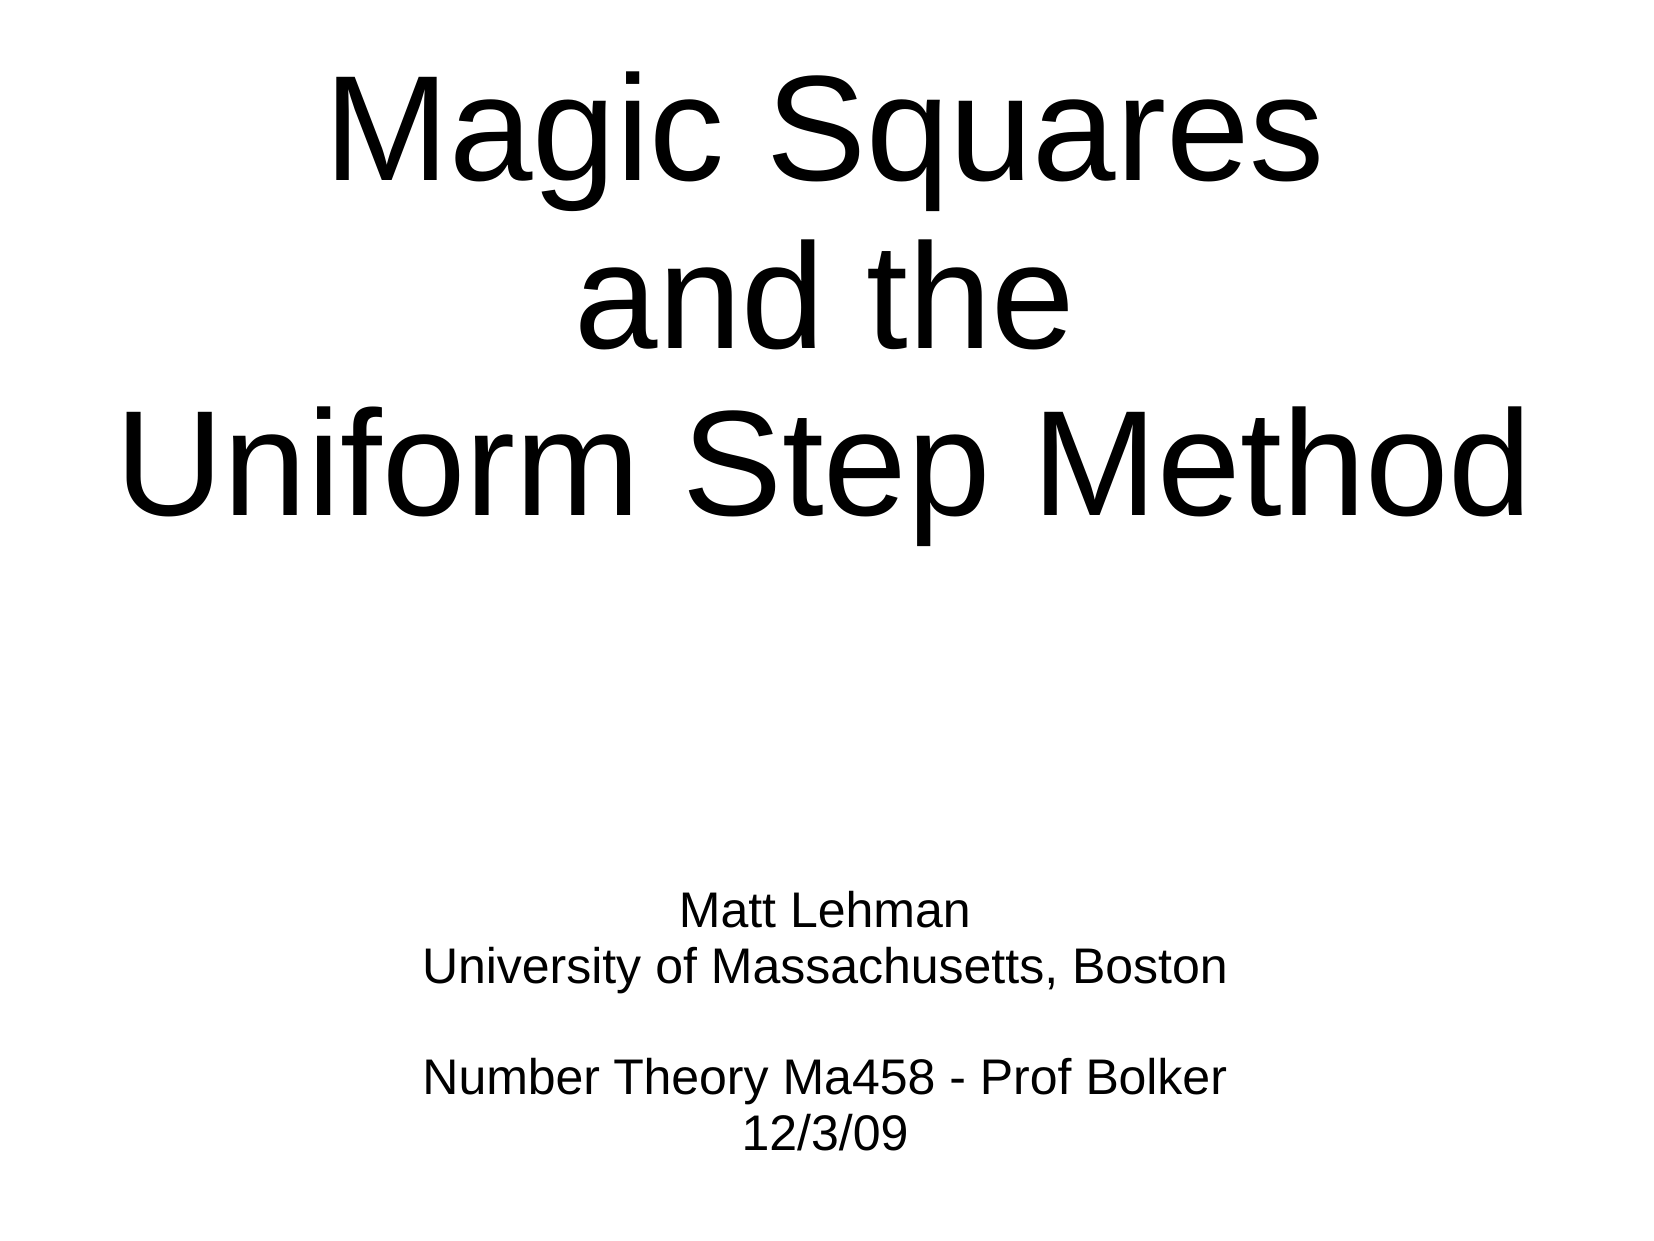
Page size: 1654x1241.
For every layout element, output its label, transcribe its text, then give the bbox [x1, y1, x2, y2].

text_box Magic Squares and the Uniform Step Method Matt Lehman University of Massachusetts, Boston Number Theory Ma458 - Prof Bolker 12/3/09 [37, 37, 1613, 1241]
